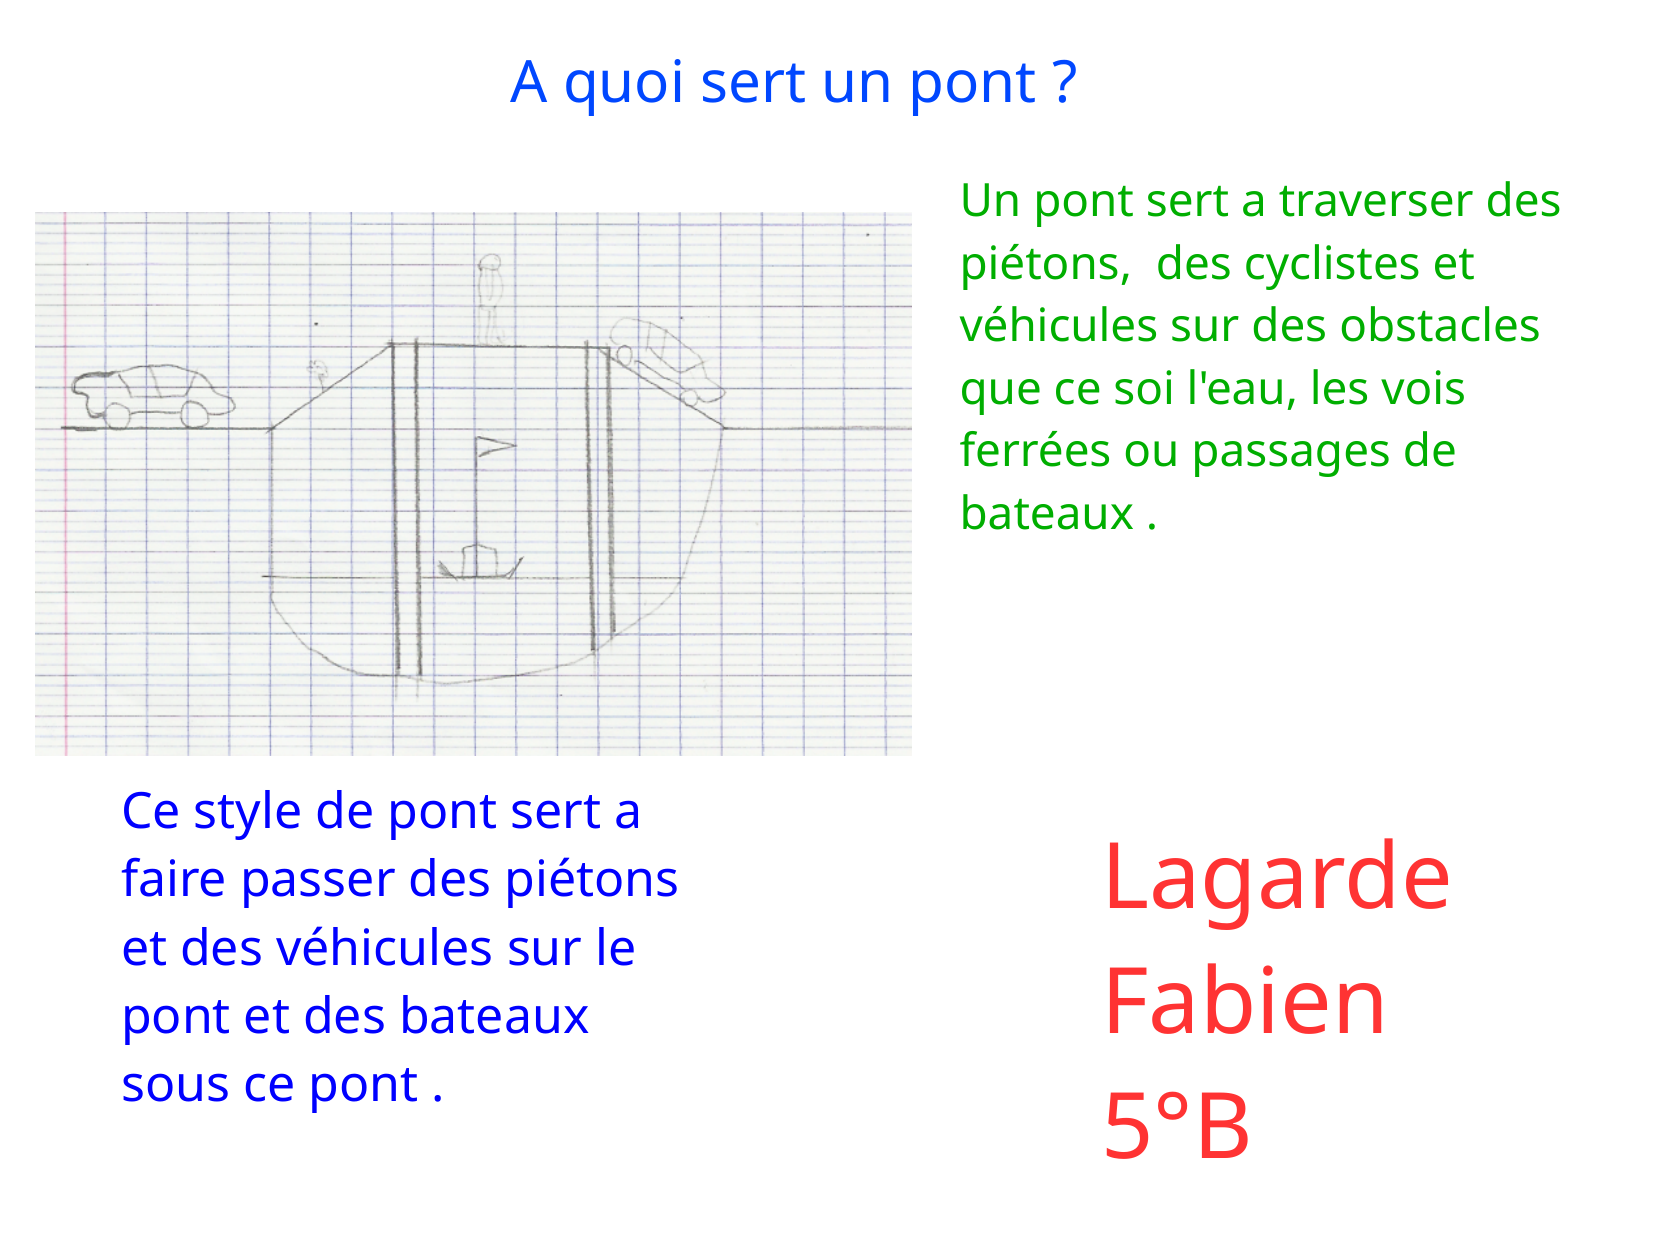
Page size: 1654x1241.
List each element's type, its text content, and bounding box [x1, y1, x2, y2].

picture [35, 212, 912, 756]
text_box Un pont sert a traverser des piétons, des cyclistes et véhicules sur des obstacles que ce soi l'eau, les vois ferrées ou passages de bateaux . [944, 160, 1642, 483]
text_box Lagarde Fabien 5°B [1086, 803, 1583, 1241]
text_box A quoi sert un pont ? [496, 33, 1394, 113]
text_box Ce style de pont sert a faire passer des piétons et des véhicules sur le pont et des bateaux sous ce pont . [106, 767, 709, 1118]
